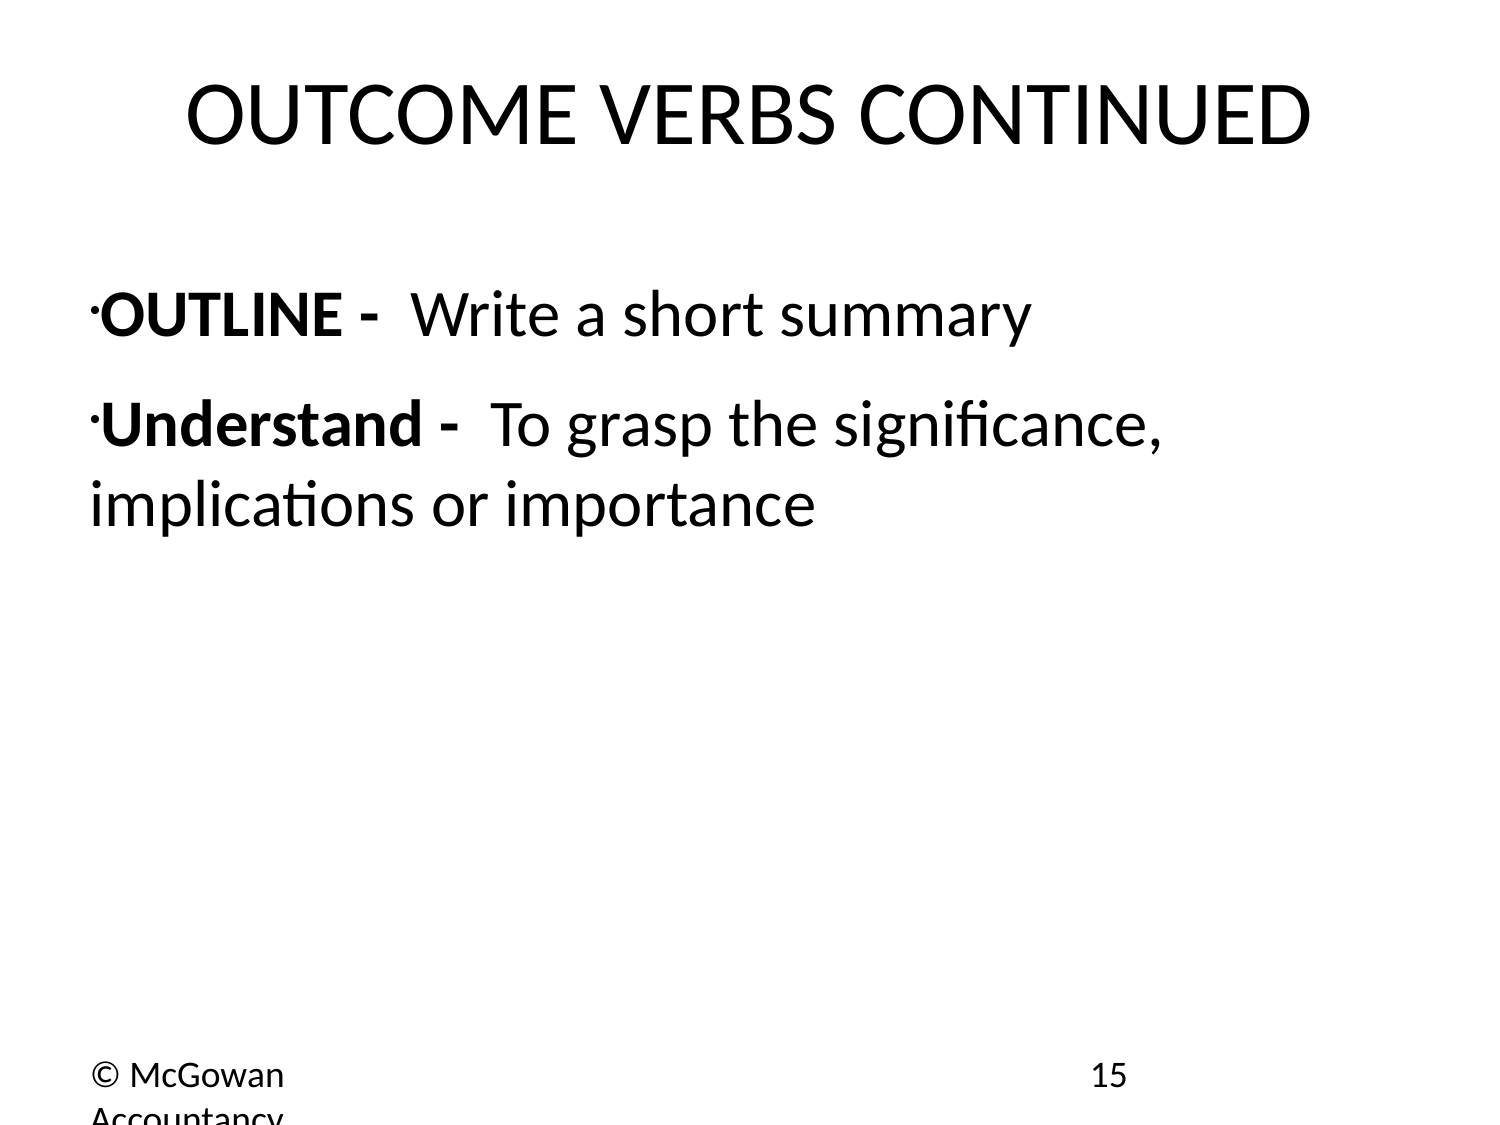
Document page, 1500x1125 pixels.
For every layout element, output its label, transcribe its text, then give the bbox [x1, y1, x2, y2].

text_box [1074, 1042, 1425, 1103]
title OUTCOME VERBS CONTINUED [75, 45, 1425, 233]
list OUTLINE - Write a short summary Understand - To grasp the significance, implications or importance [75, 262, 1425, 1005]
text_box © McGowan Accountancy Services [75, 1042, 425, 1103]
